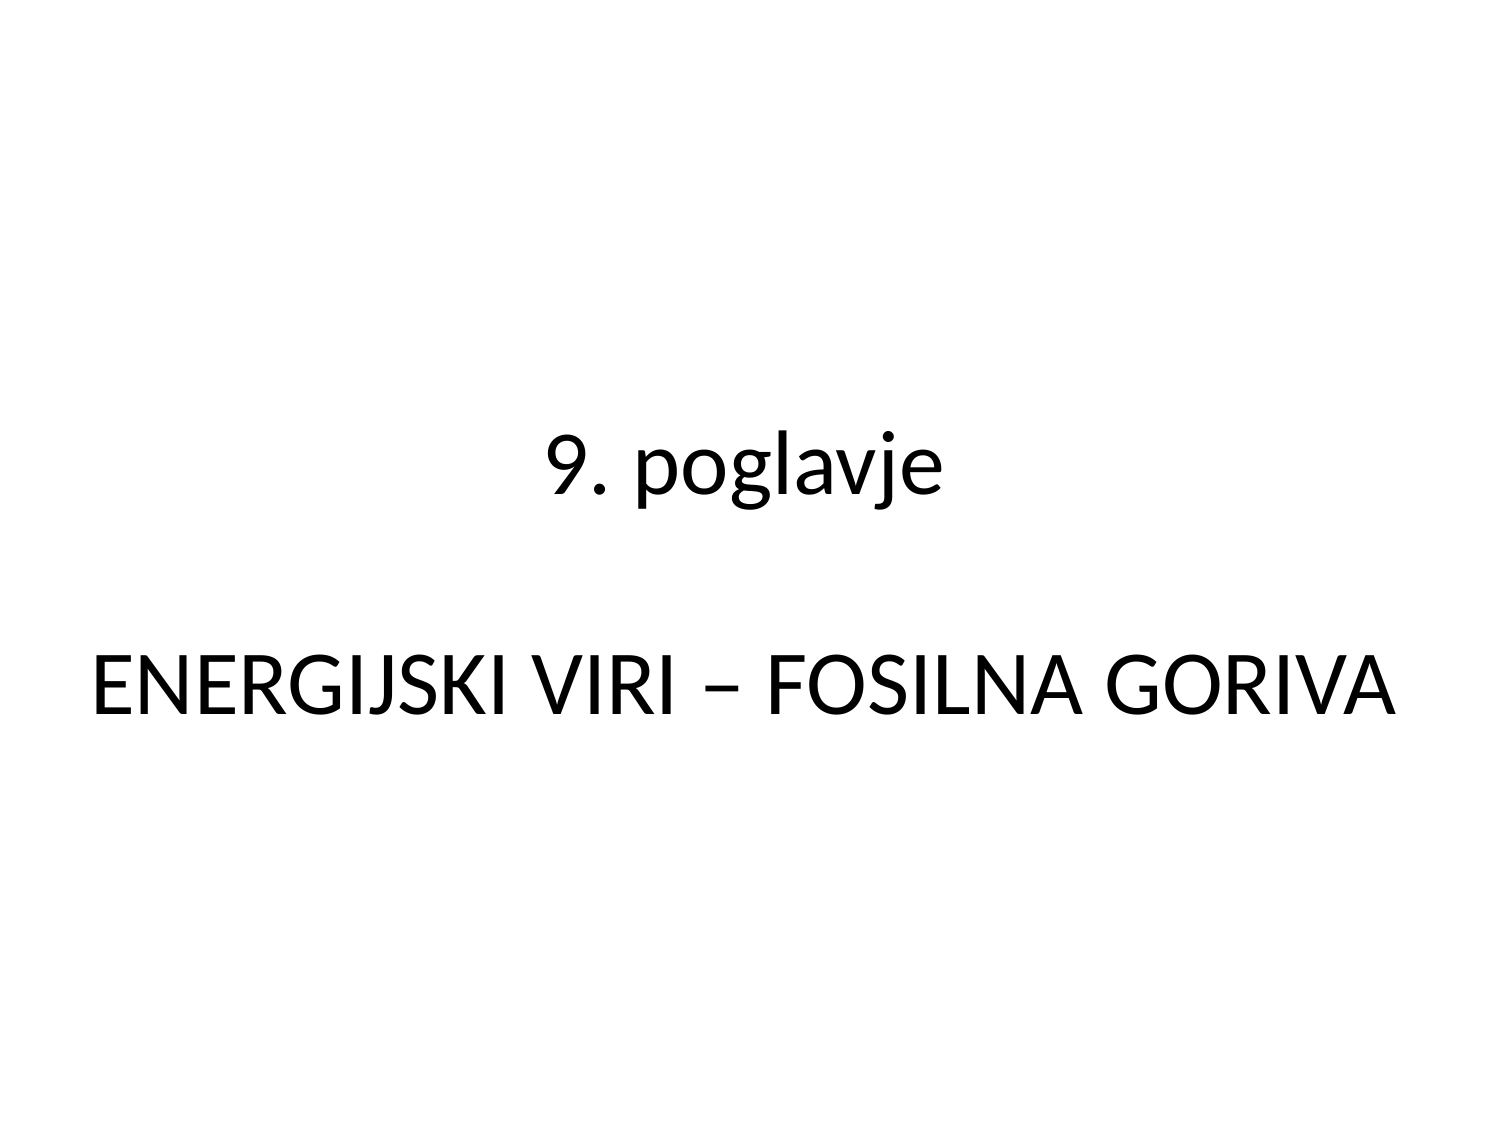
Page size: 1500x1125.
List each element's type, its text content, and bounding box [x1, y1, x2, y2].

title 9. poglavje ENERGIJSKI VIRI – FOSILNA GORIVA [53, 349, 1436, 787]
